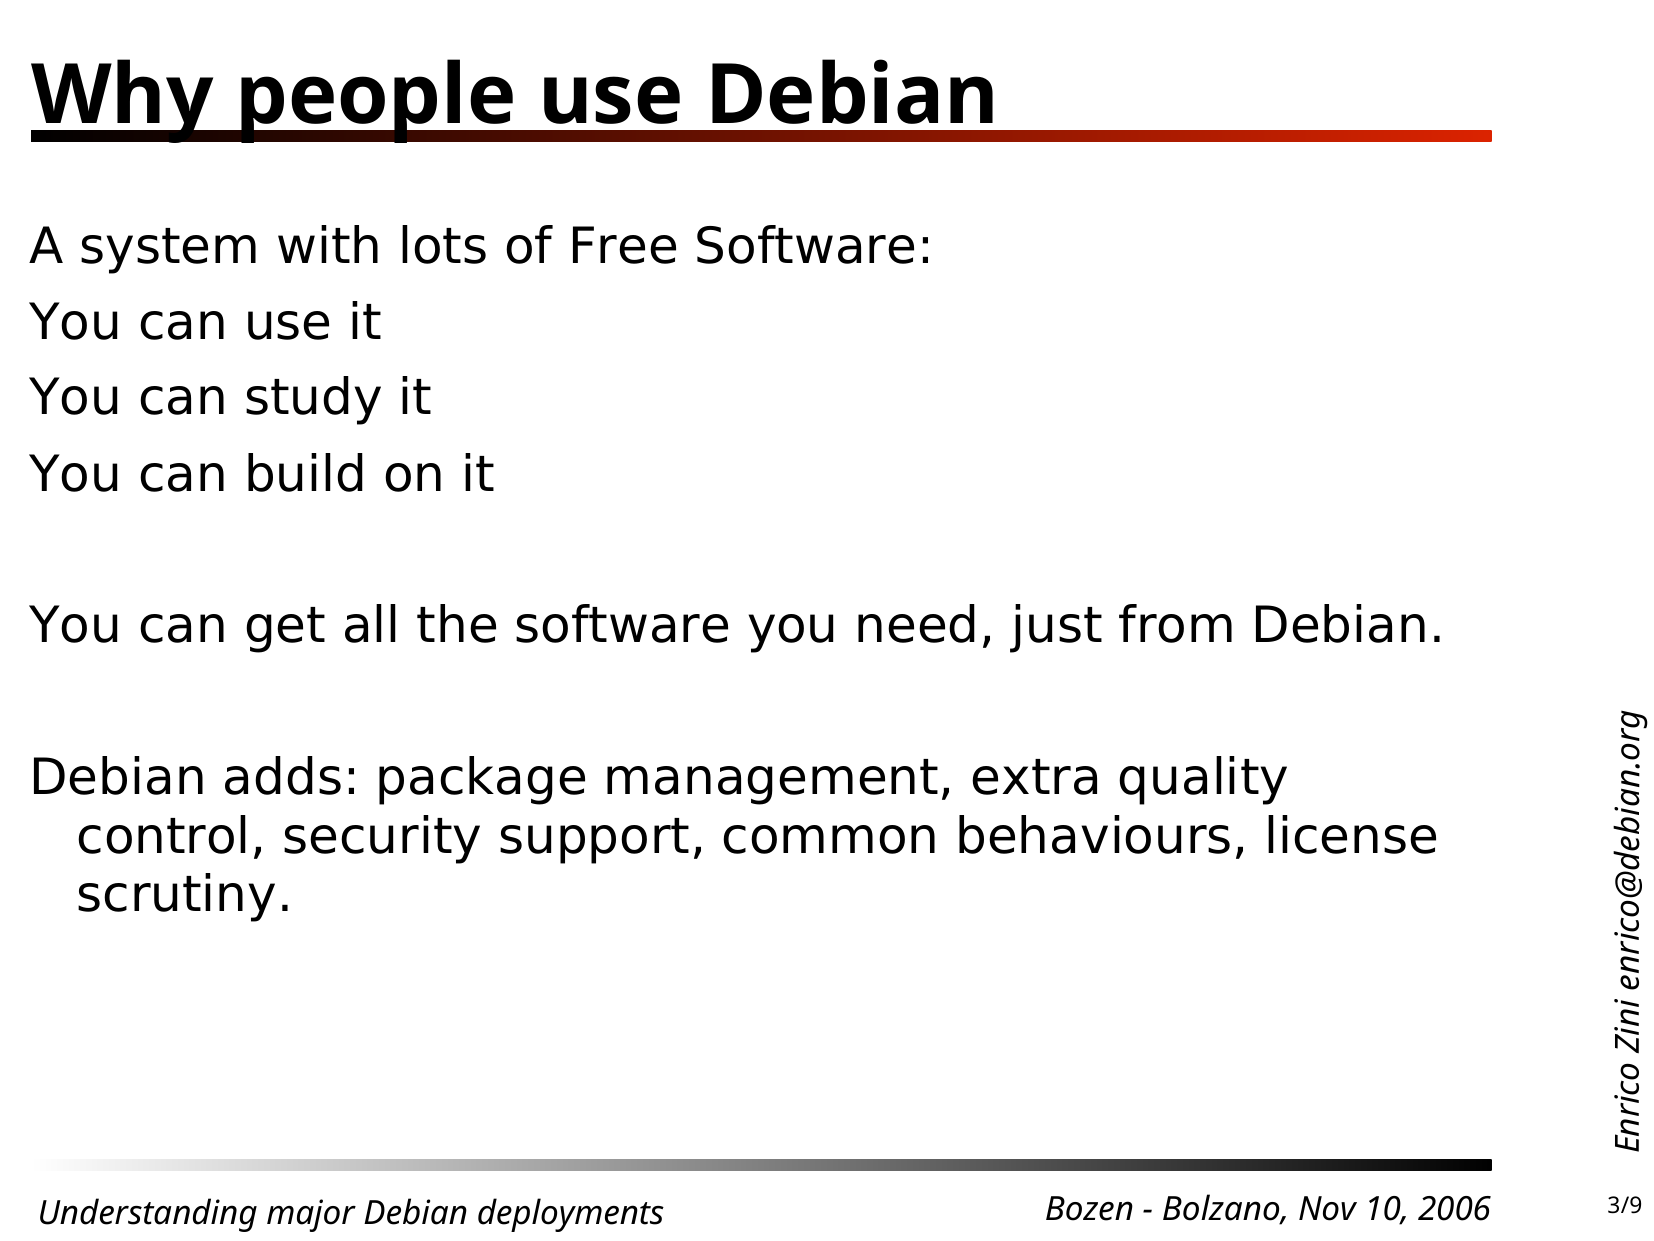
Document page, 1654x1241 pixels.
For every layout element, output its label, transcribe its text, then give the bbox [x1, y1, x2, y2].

text_box Why people use Debian [31, 34, 1438, 168]
text_box A system with lots of Free Software: You can use it You can study it You can build on it You can get all the software you need, just from Debian. Debian adds: package management, extra quality control, security support, common behaviours, license scrutiny. [29, 216, 1465, 1138]
